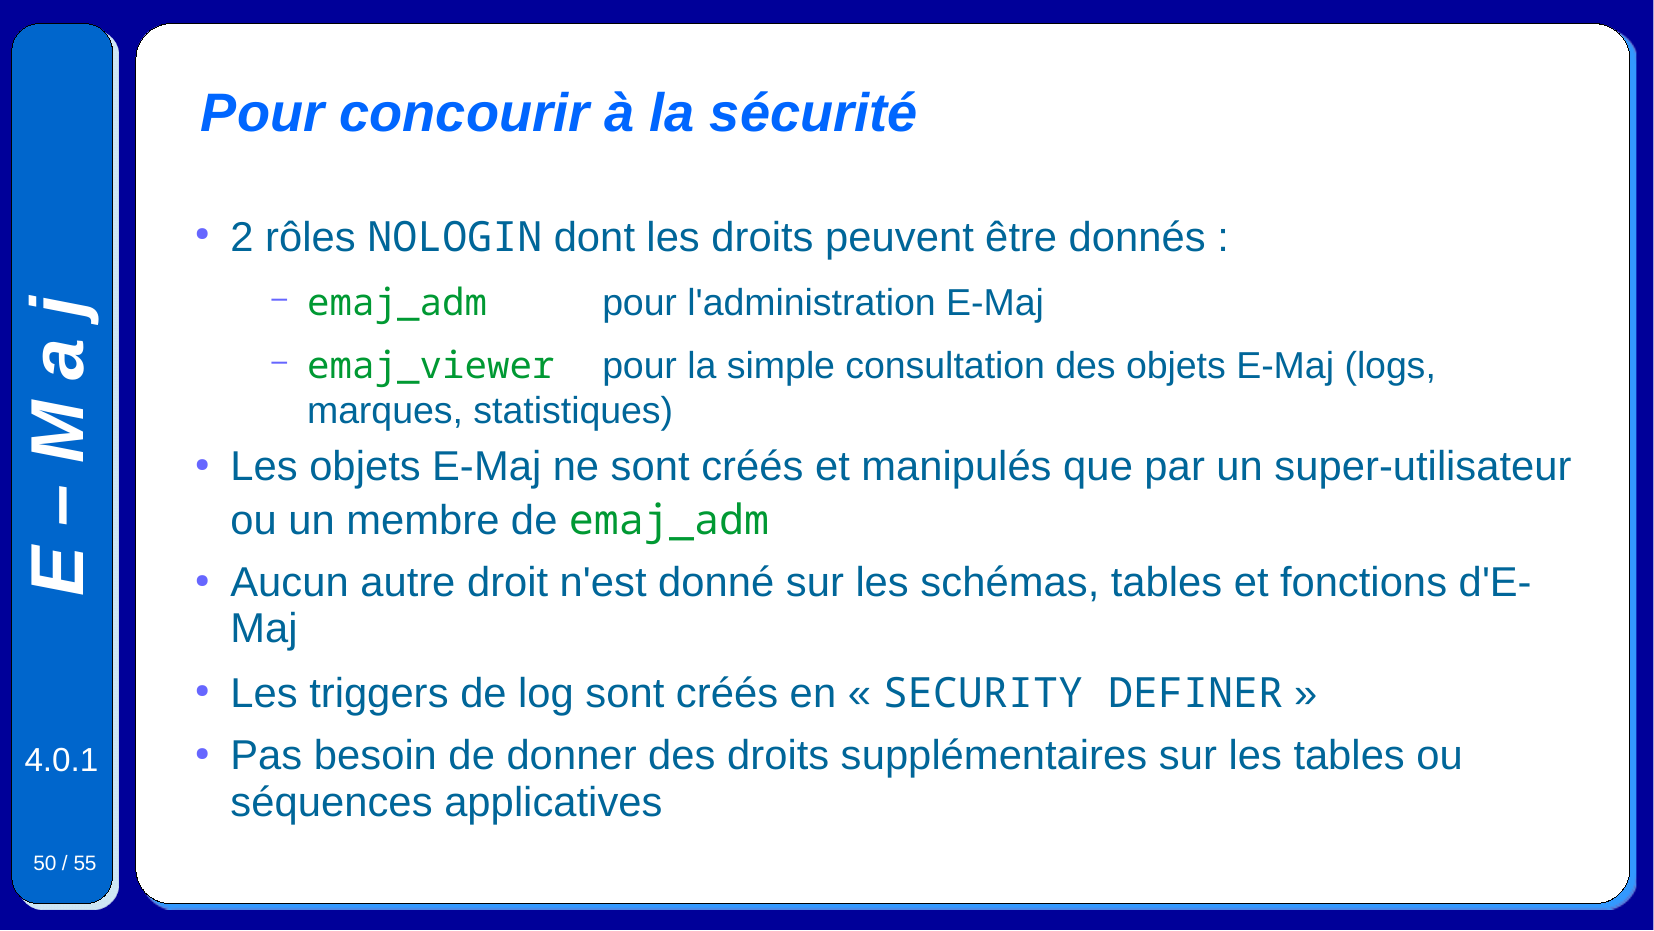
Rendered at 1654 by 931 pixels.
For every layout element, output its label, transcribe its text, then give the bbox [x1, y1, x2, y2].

list 2 rôles NOLOGIN dont les droits peuvent être donnés : emaj_adm pour l'administration E-Maj emaj_viewer pour la simple consultation des objets E-Maj (logs, marques, statistiques) Les objets E-Maj ne sont créés et manipulés que par un super-utilisateur ou un membre de emaj_adm Aucun autre droit n'est donné sur les schémas, tables et fonctions d'E-Maj Les triggers de log sont créés en « SECURITY DEFINER » Pas besoin de donner des droits supplémentaires sur les tables ou séquences applicatives [177, 206, 1587, 827]
title Pour concourir à la sécurité [200, 34, 1575, 191]
